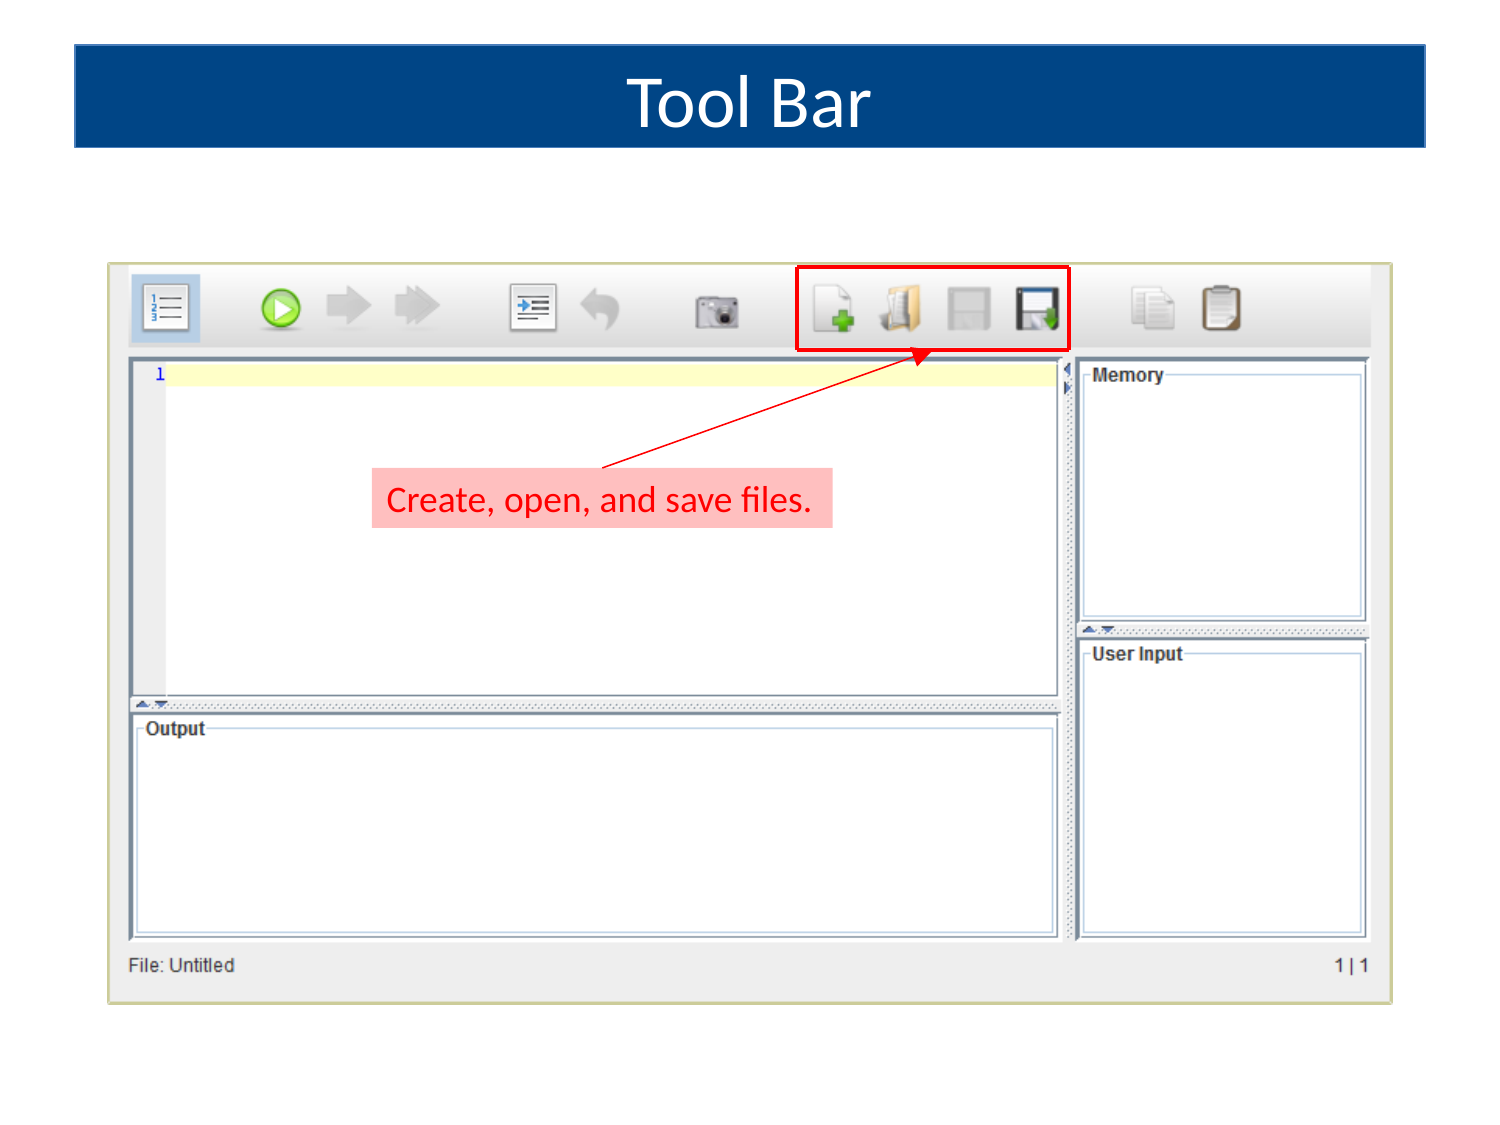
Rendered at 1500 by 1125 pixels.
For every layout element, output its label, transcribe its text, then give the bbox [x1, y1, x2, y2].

title Tool Bar [75, 45, 1425, 148]
text_box Create, open, and save files. [371, 467, 833, 528]
picture [107, 262, 1393, 1005]
